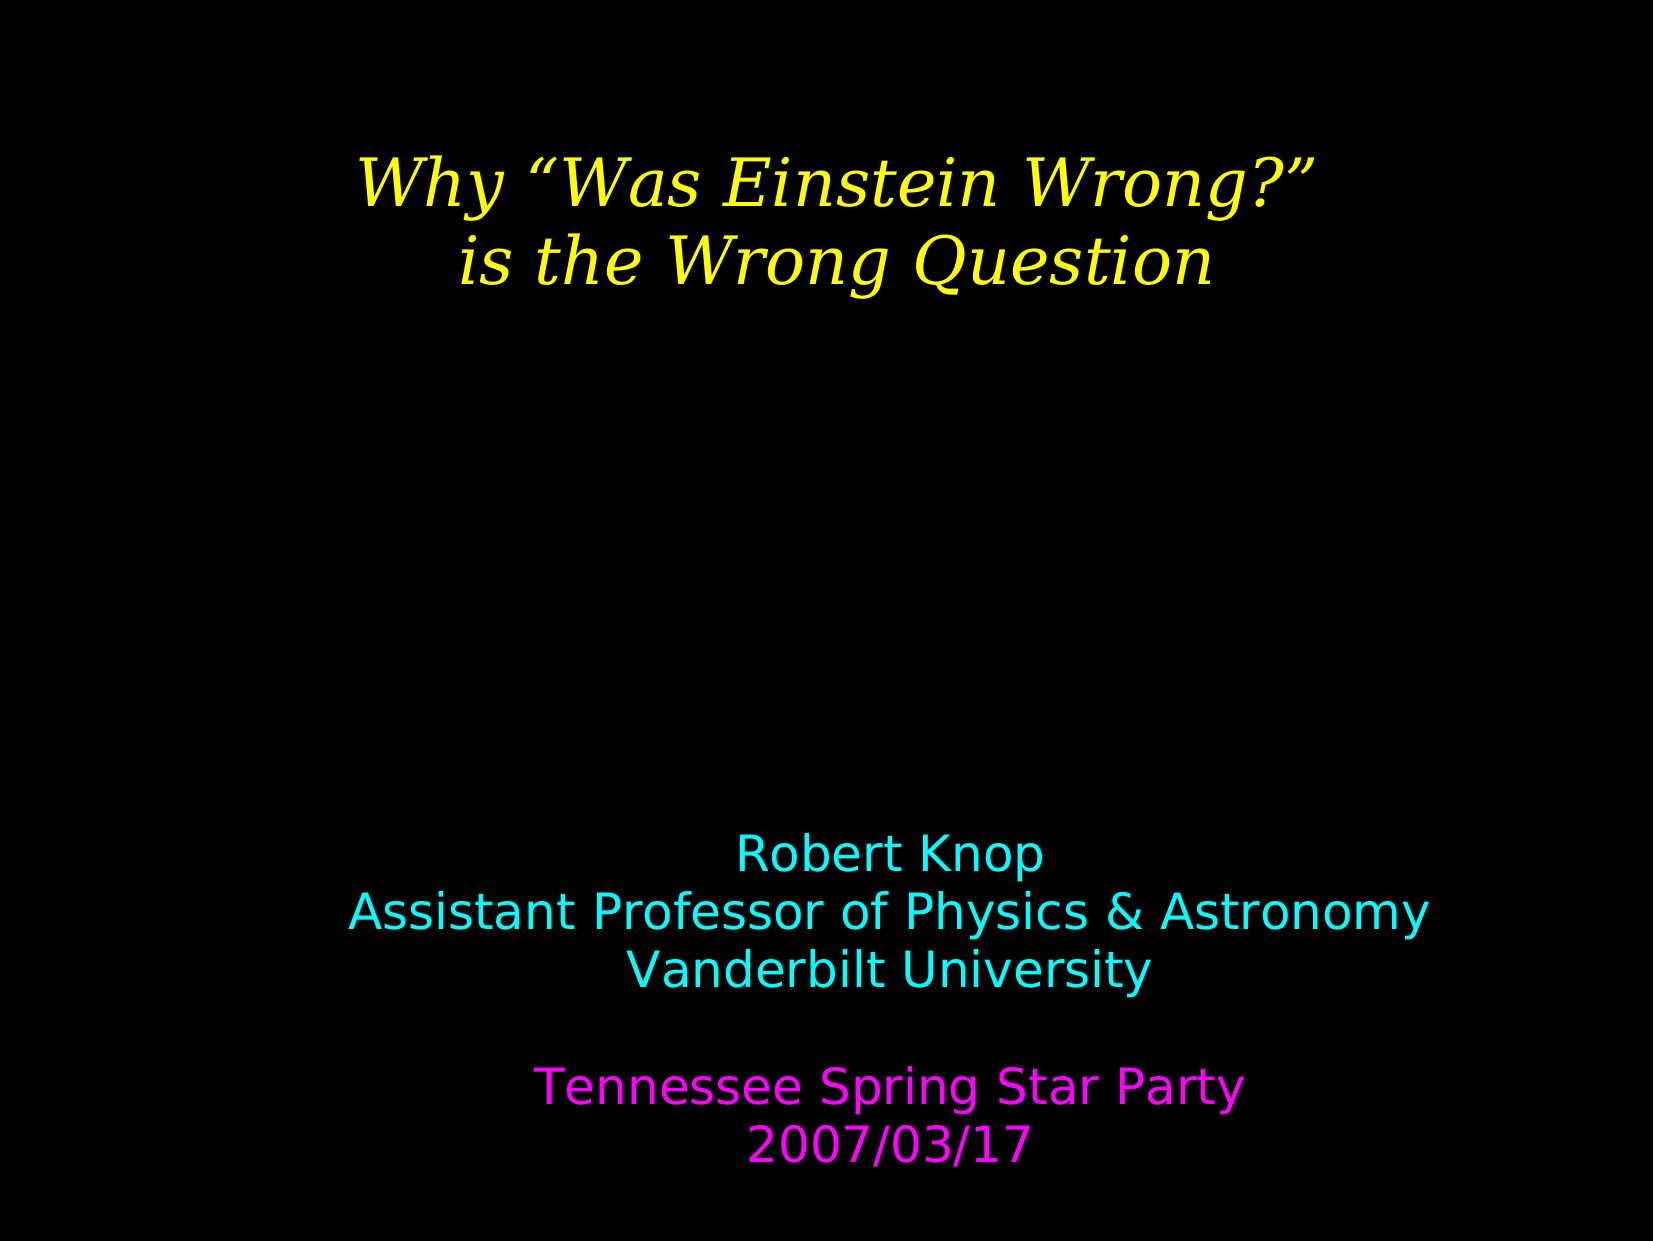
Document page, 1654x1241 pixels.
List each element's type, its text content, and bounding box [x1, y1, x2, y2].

text_box Why “Was Einstein Wrong?” is the Wrong Question [355, 144, 1298, 301]
text_box Robert Knop Assistant Professor of Physics & Astronomy Vanderbilt University Tennessee Spring Star Party 2007/03/17 [348, 825, 1305, 1175]
